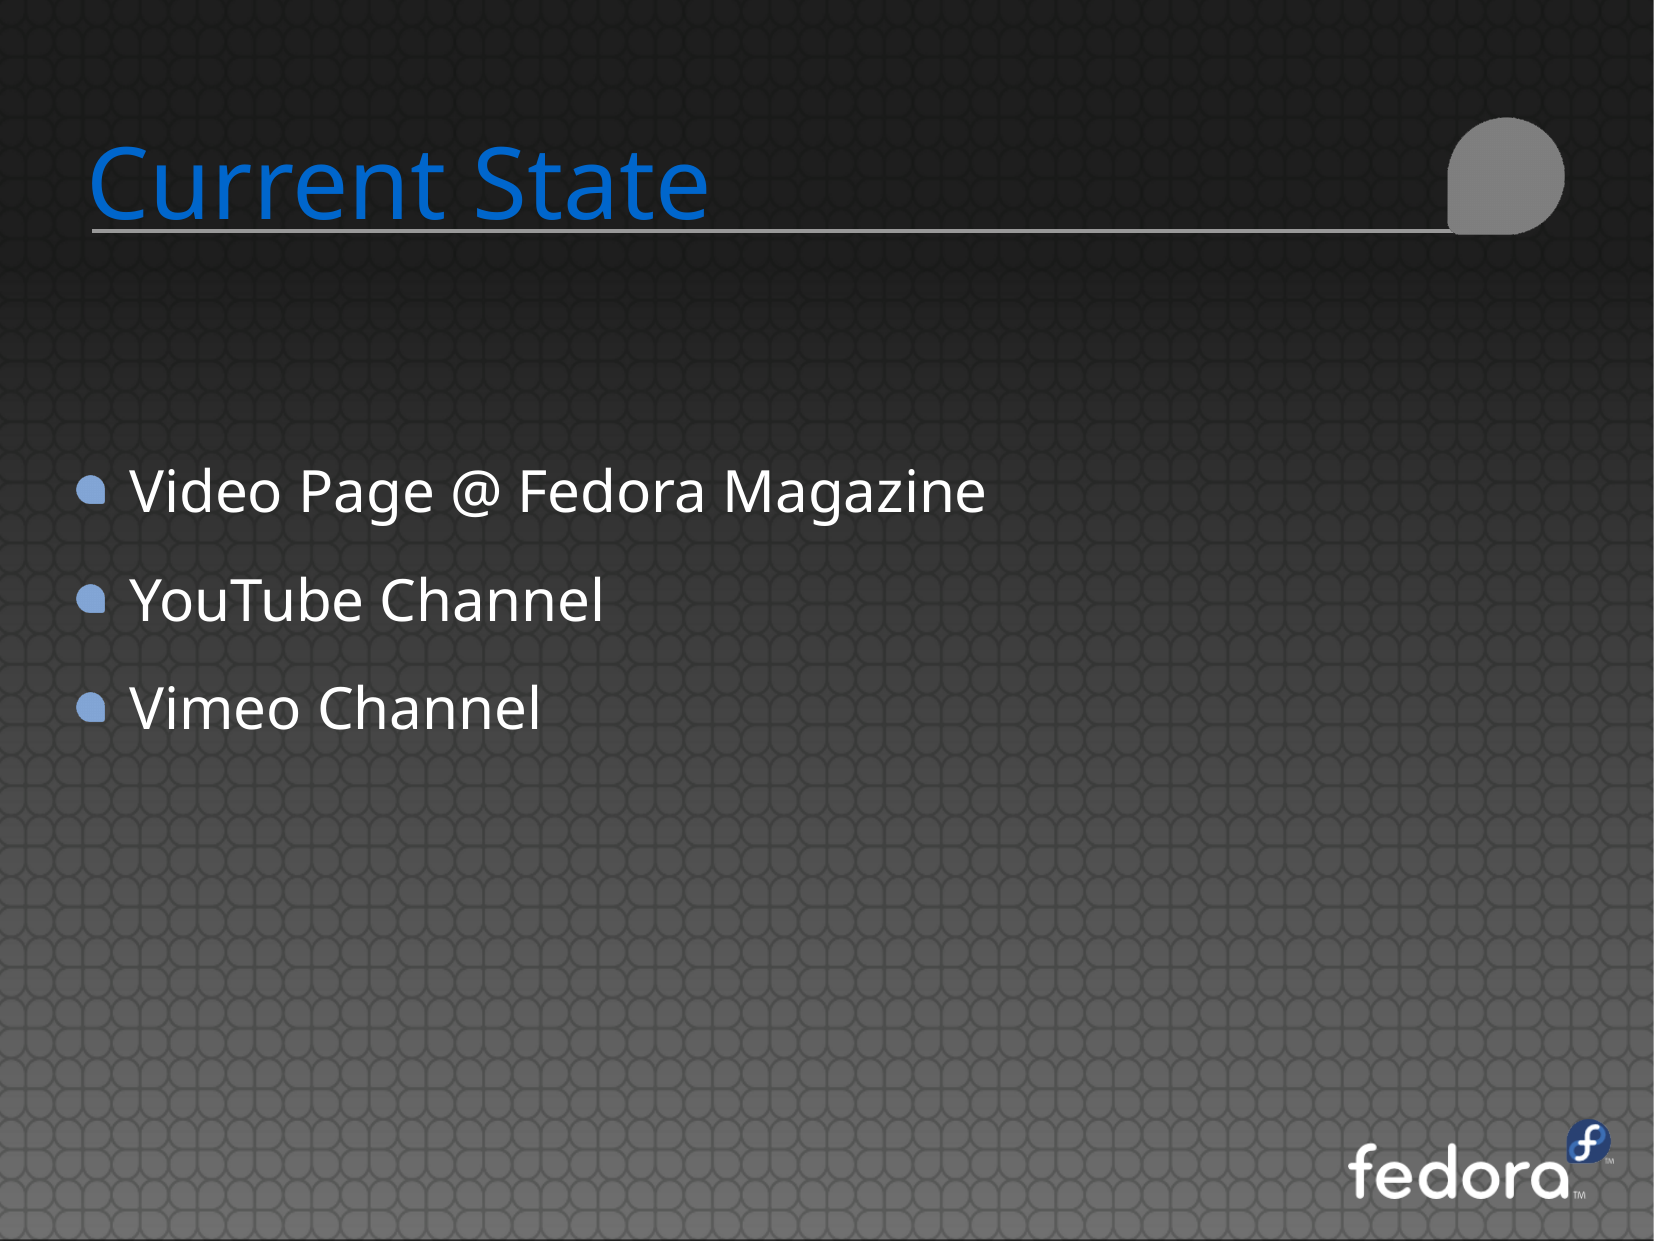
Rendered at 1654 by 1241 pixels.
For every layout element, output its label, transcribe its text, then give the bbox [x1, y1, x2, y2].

list Video Page @ Fedora Magazine YouTube Channel Vimeo Channel [58, 450, 1547, 1155]
title Current State [86, 112, 1576, 249]
picture [0, 0, 1654, 1241]
